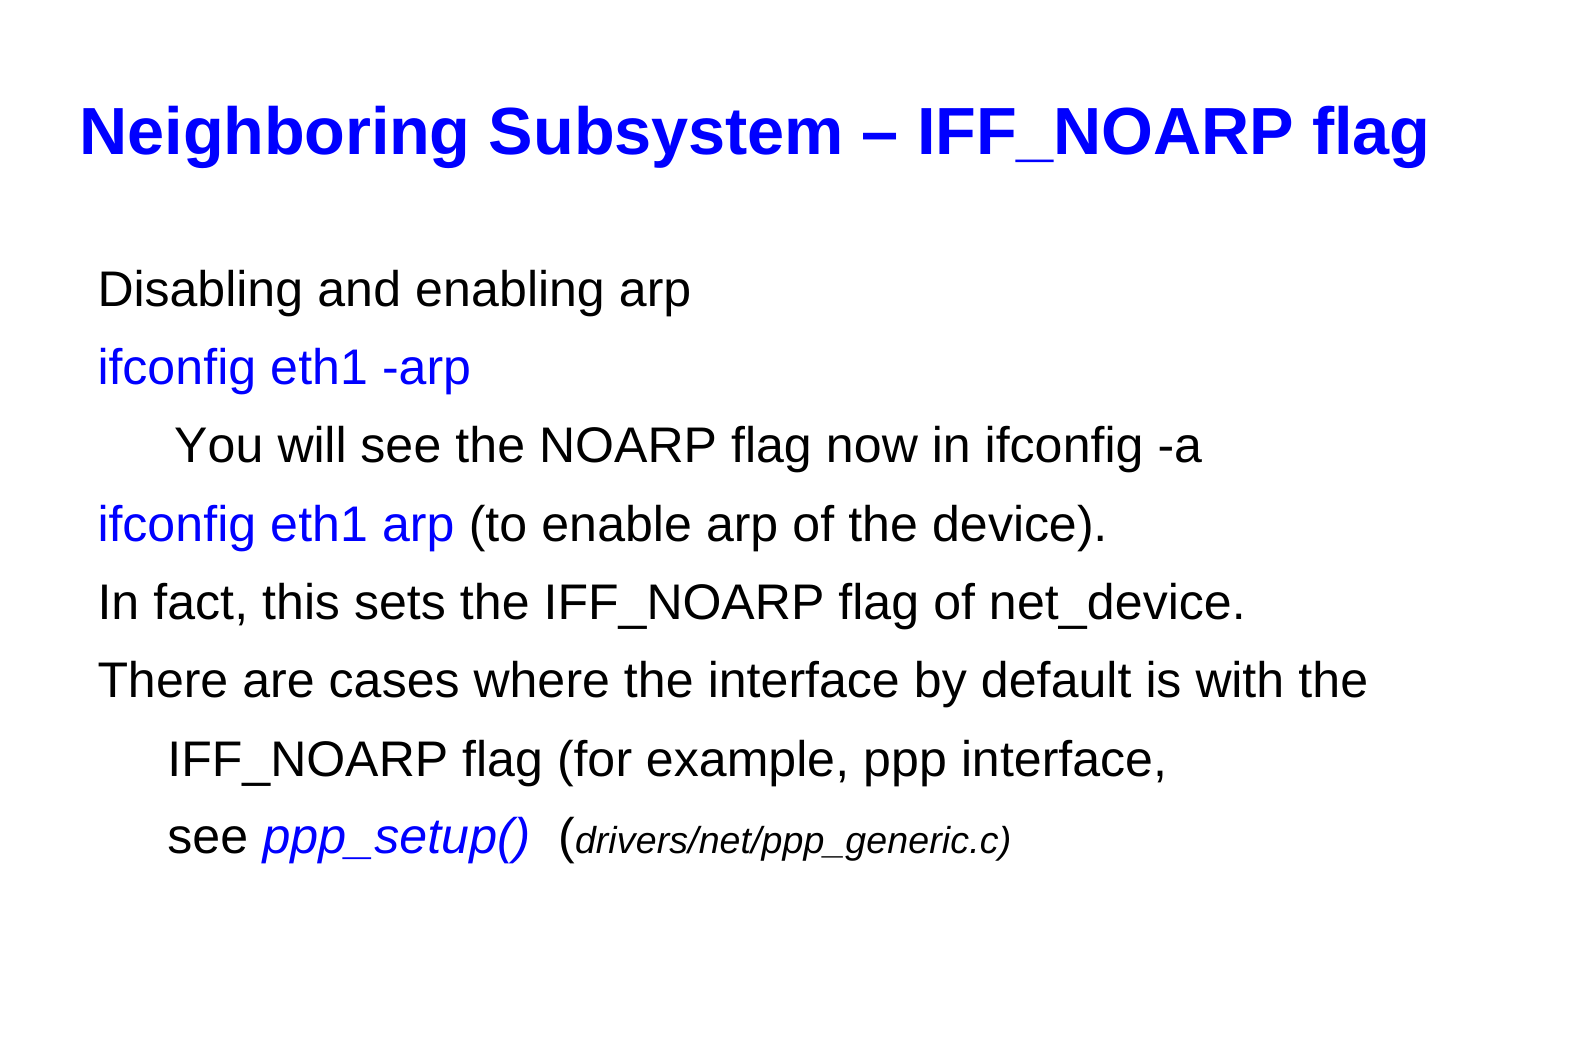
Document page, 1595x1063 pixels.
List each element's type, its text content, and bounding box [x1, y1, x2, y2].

title Neighboring Subsystem – IFF_NOARP flag [79, 49, 1515, 213]
list Disabling and enabling arp ifconfig eth1 -arp You will see the NOARP flag now in ifconfig -a ifconfig eth1 arp (to enable arp of the device). In fact, this sets the IFF_NOARP flag of net_device. There are cases where the interface by default is with the IFF_NOARP flag (for example, ppp interface, see ppp_setup() (drivers/net/ppp_generic.c) [79, 260, 1515, 948]
